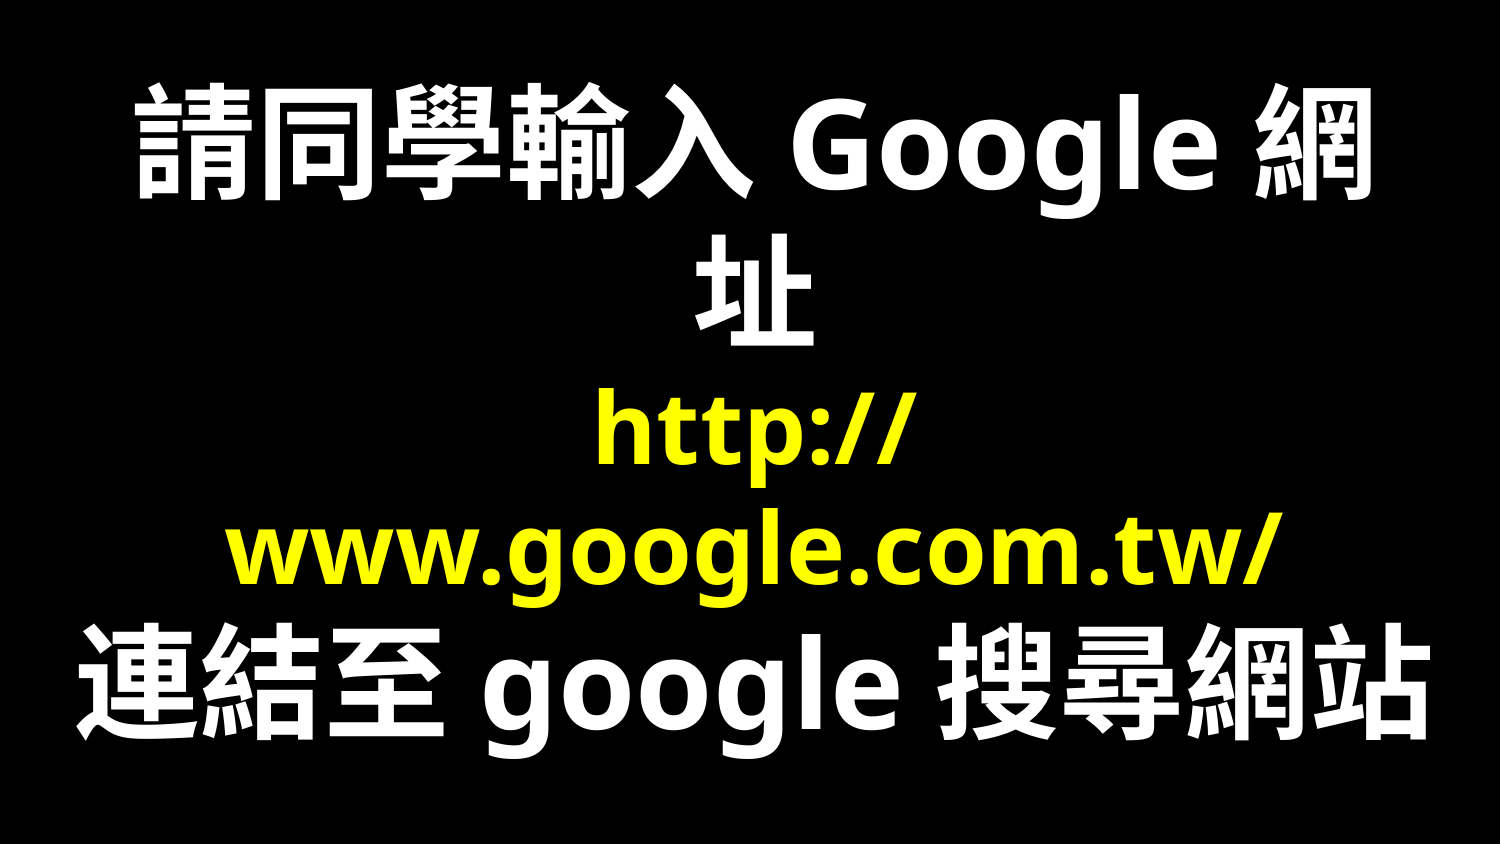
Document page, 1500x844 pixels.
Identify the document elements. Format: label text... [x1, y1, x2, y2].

title 請同學輸入Google網址 http://www.google.com.tw/ 連結至google搜尋網站 [57, 73, 1452, 745]
